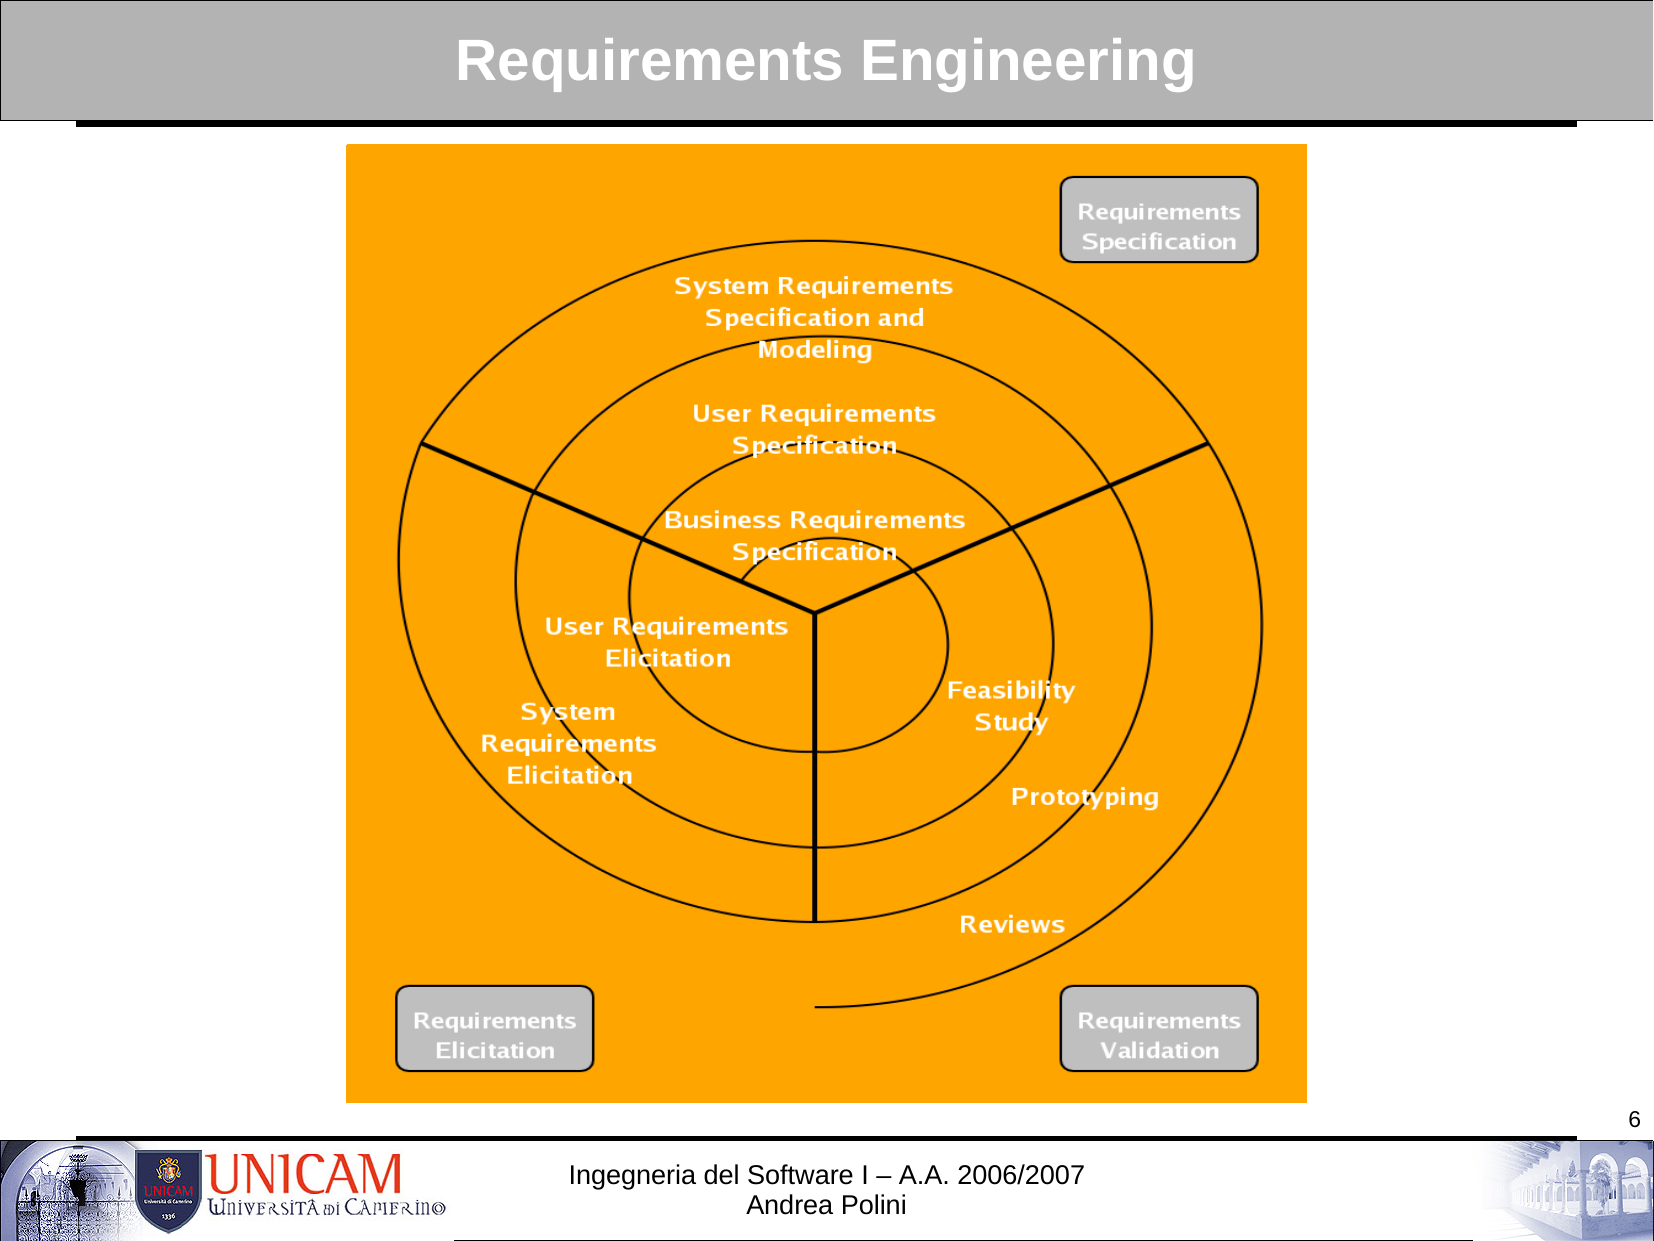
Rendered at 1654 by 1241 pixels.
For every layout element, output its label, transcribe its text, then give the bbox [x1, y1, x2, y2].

picture [346, 144, 1307, 1103]
title Requirements Engineering [0, 0, 1653, 121]
picture [1473, 1141, 1654, 1241]
picture [0, 1141, 454, 1241]
